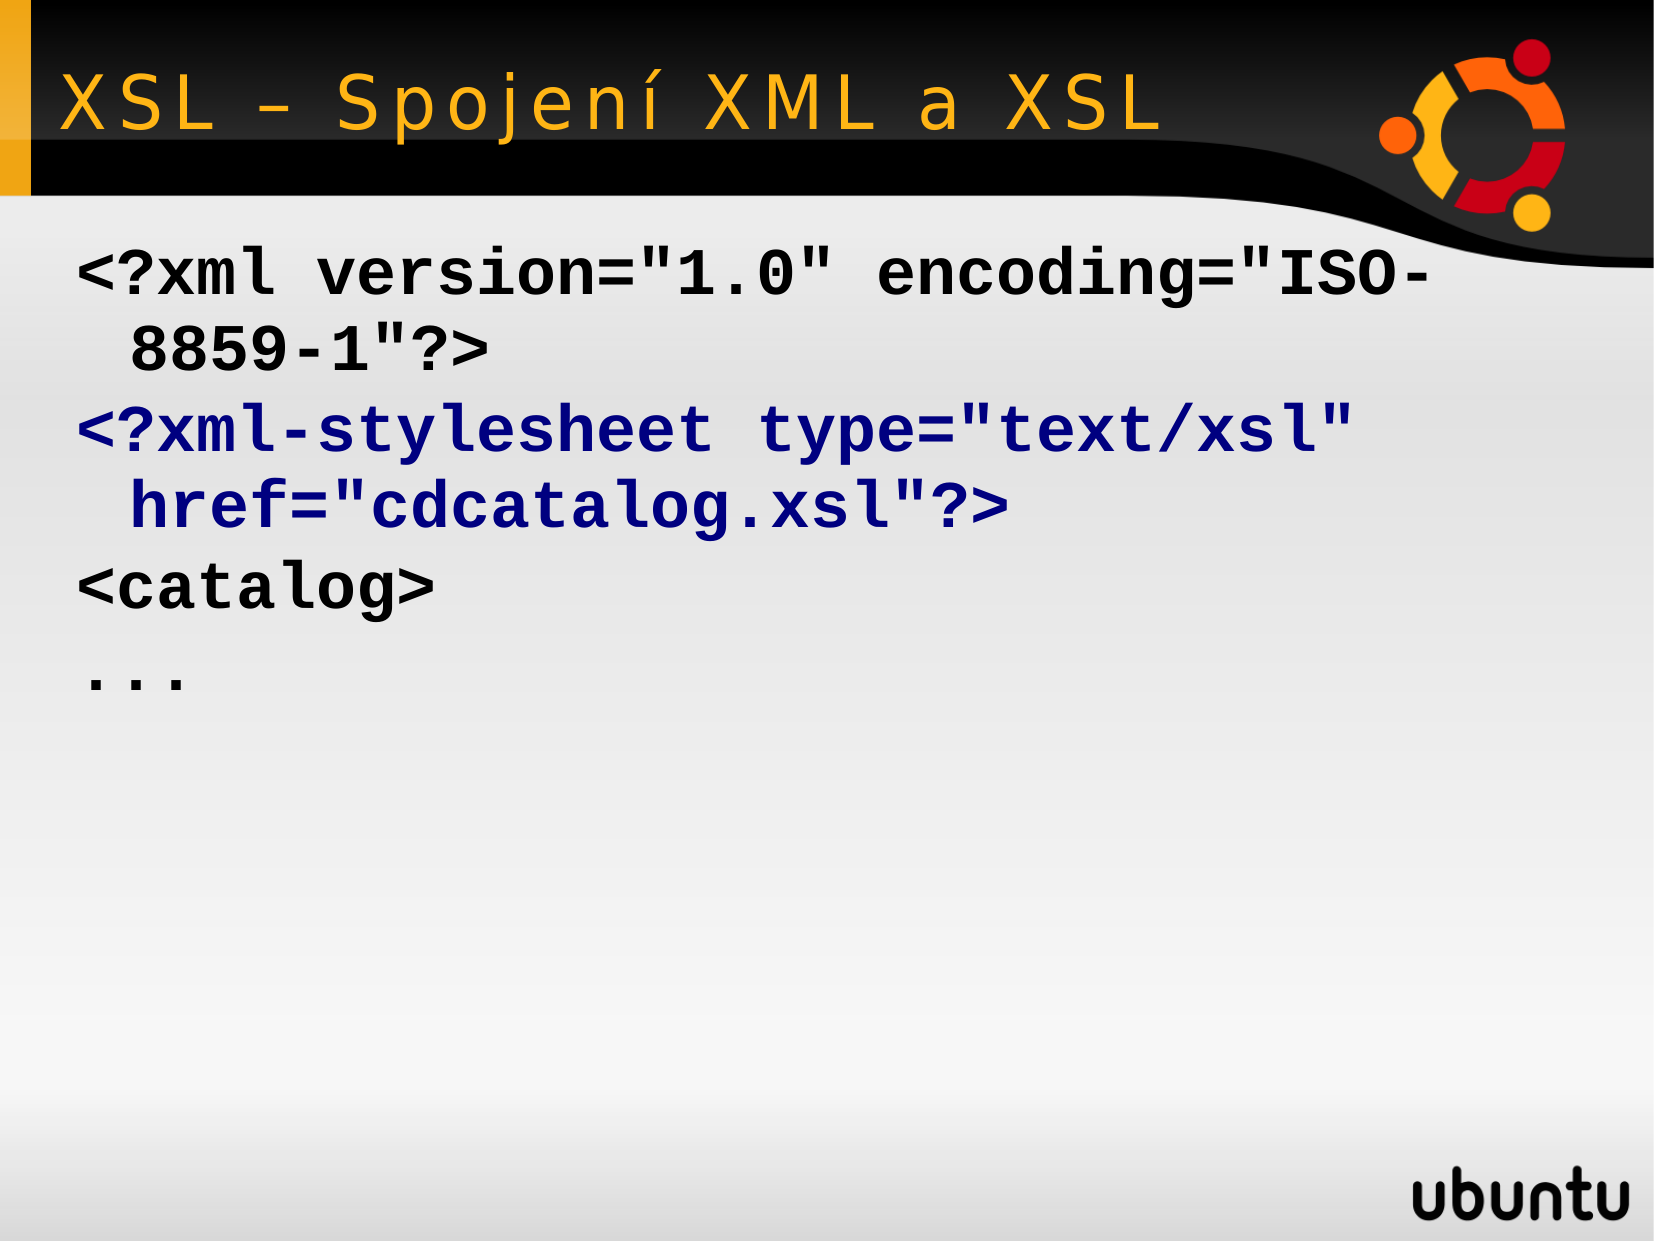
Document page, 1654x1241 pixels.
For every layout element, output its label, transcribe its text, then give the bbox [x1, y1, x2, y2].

title XSL – Spojení XML a XSL [59, 29, 1270, 178]
picture [0, 0, 1654, 1241]
list <?xml version="1.0" encoding="ISO-8859-1"?> <?xml-stylesheet type="text/xsl" href="cdcatalog.xsl"?> <catalog> ... [59, 239, 1548, 1058]
